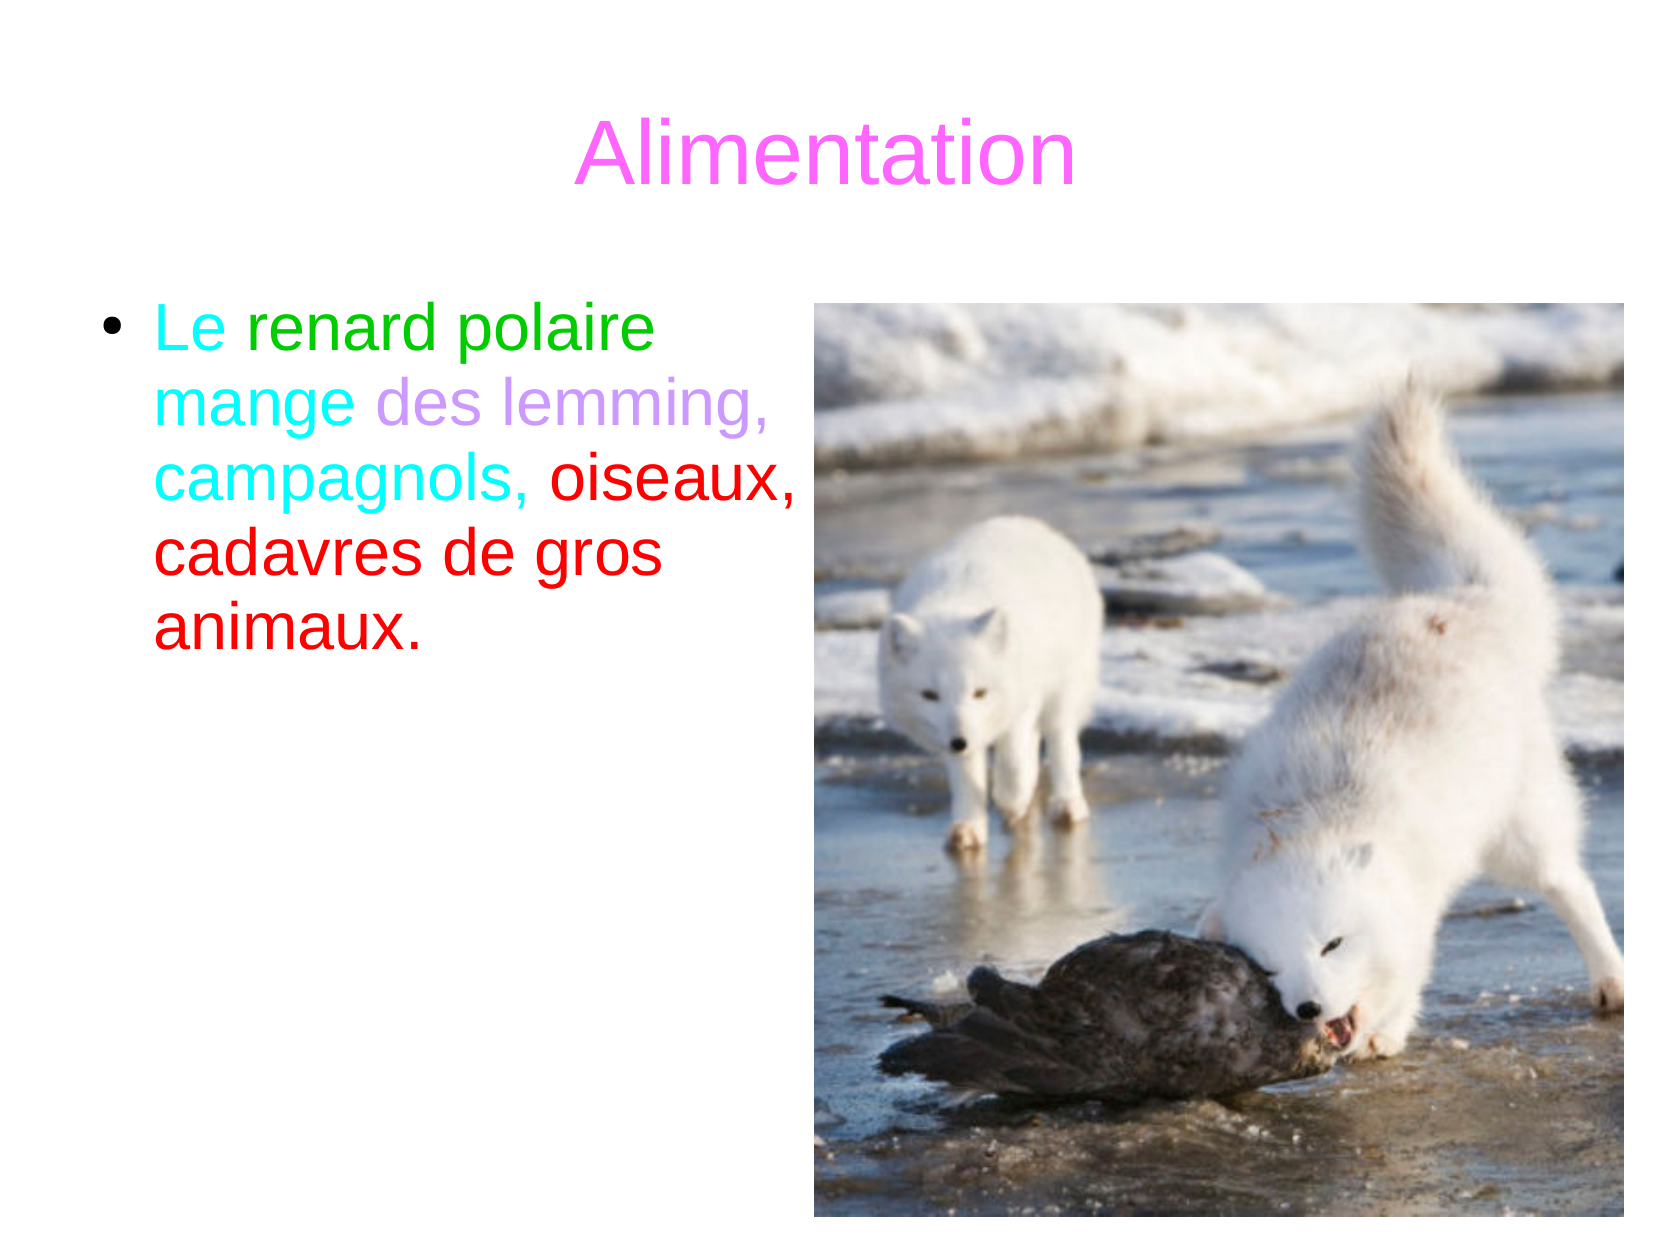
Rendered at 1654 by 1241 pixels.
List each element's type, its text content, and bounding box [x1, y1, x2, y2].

list Le renard polaire mange des lemming, campagnols, oiseaux, cadavres de gros animaux. [82, 290, 809, 1010]
title Alimentation [82, 49, 1571, 257]
picture [814, 303, 1624, 1217]
